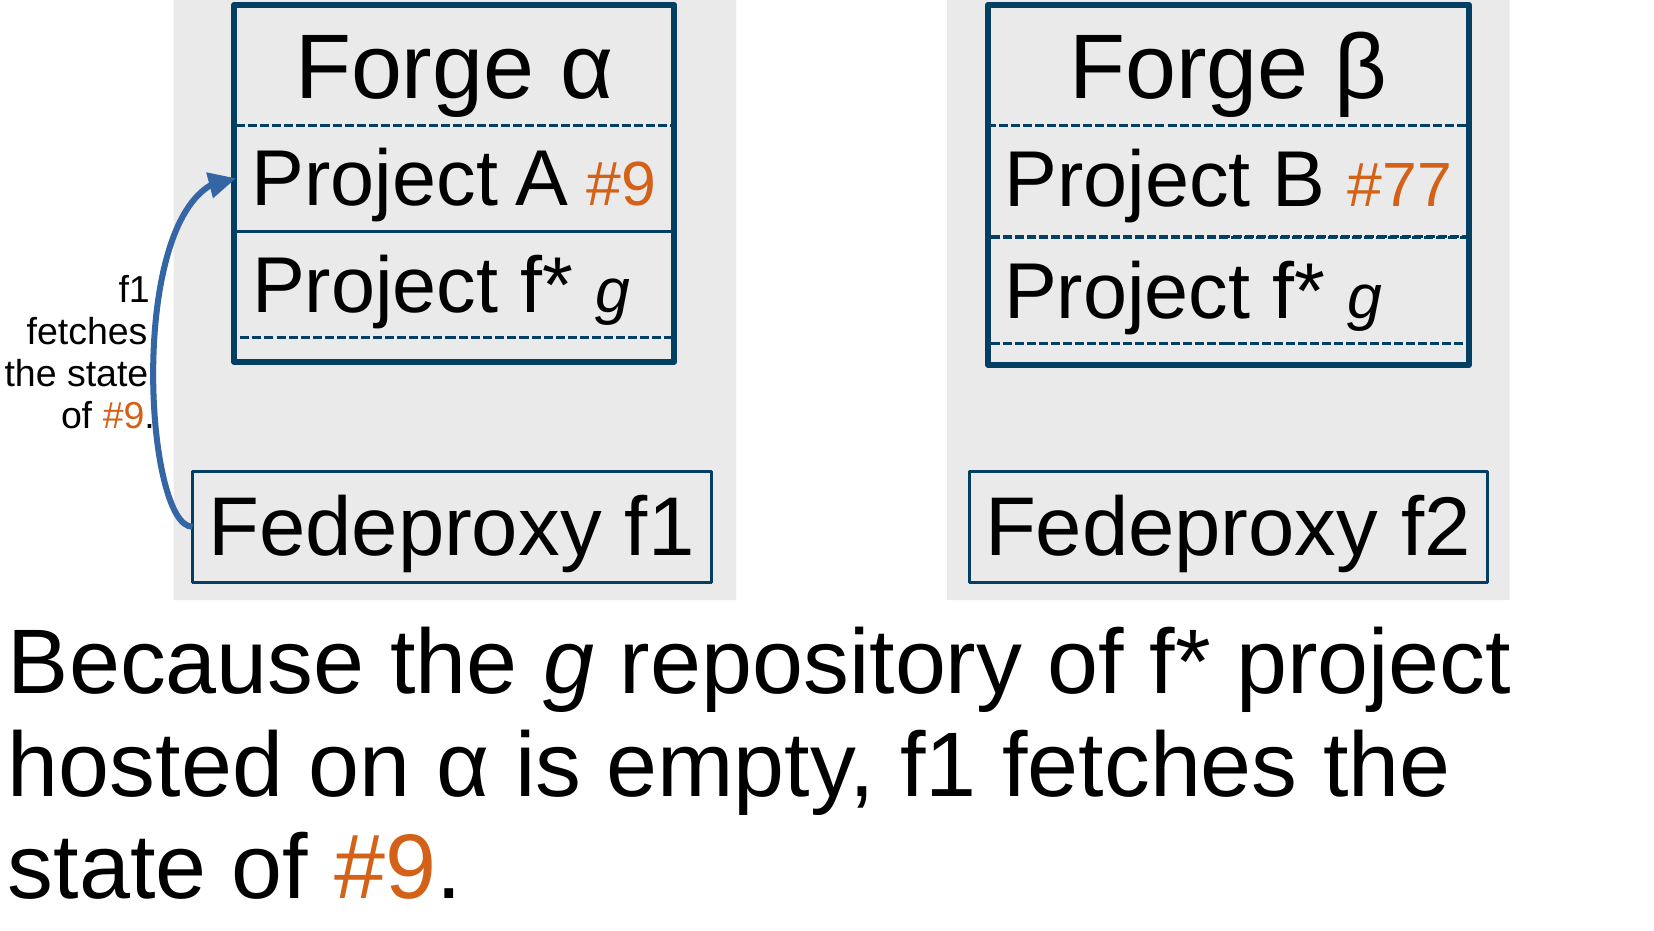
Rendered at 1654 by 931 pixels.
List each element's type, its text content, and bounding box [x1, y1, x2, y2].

text_box Forge β [987, 344, 1469, 365]
text_box Project A #9 [235, 125, 673, 231]
text_box Fedeproxy f2 [969, 471, 1488, 583]
text_box Project B #77 [988, 125, 1469, 237]
text_box Forge β [987, 4, 1469, 125]
text_box [947, 0, 1510, 601]
text_box Fedeproxy f1 [192, 471, 712, 583]
text_box Forge α [234, 4, 675, 362]
text_box [173, 0, 737, 601]
text_box Project f* g [235, 231, 673, 338]
text_box Project f* g [987, 237, 1469, 344]
title Because the g repository of f* project hosted on α is empty, f1 fetches the state of #9. [7, 610, 1621, 919]
